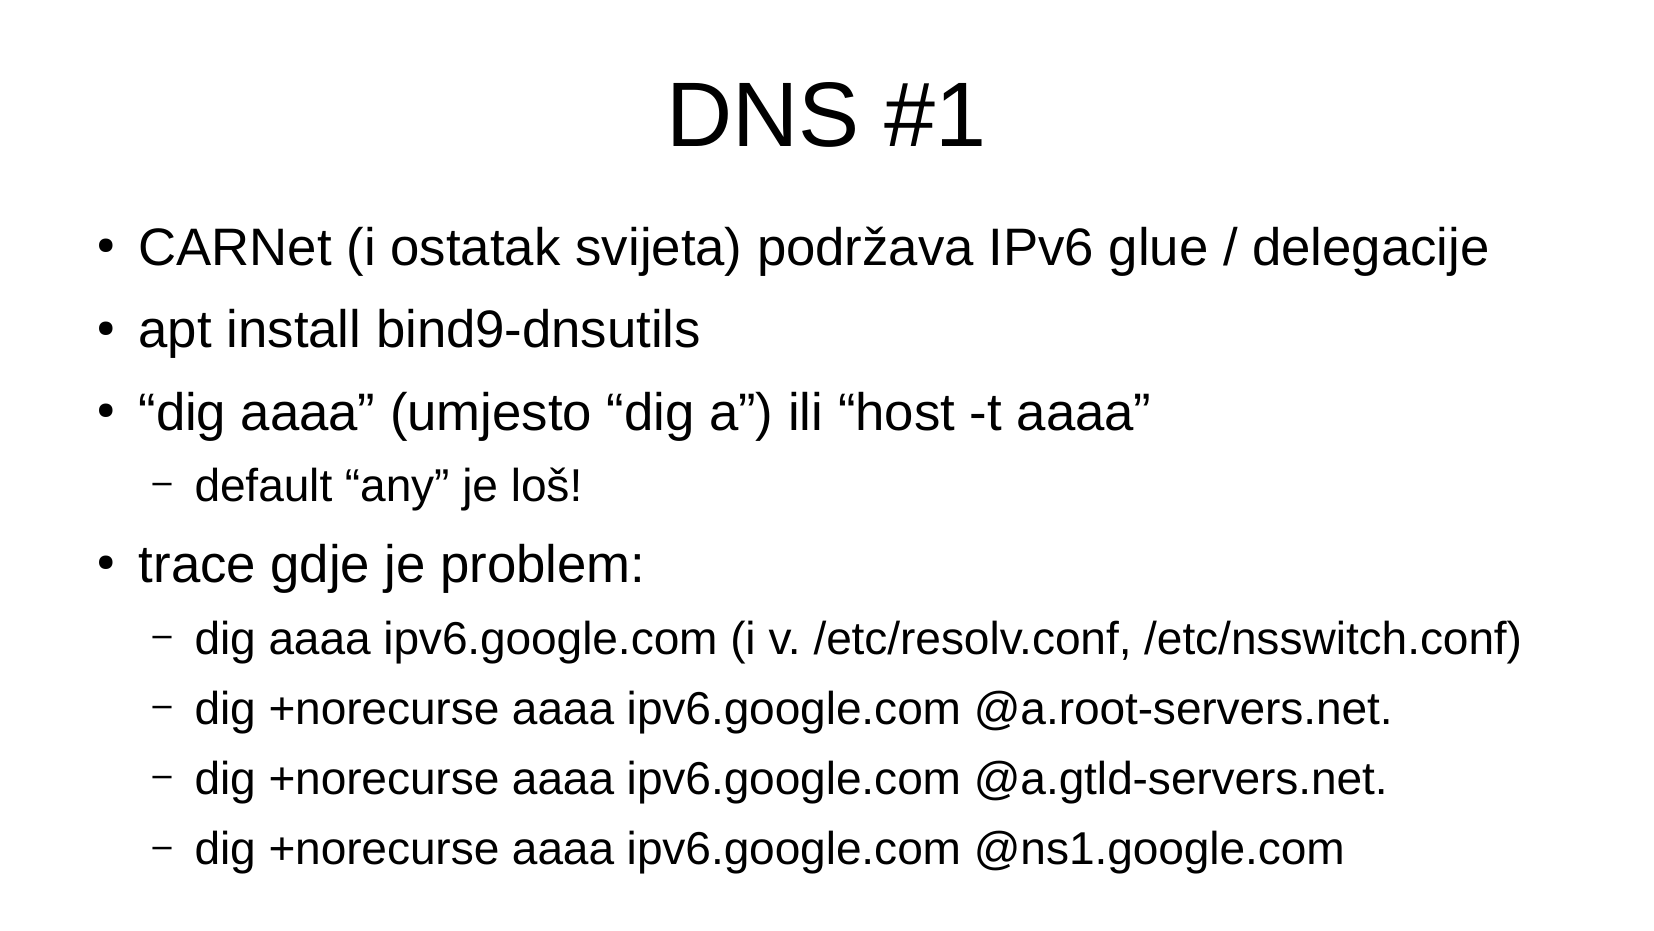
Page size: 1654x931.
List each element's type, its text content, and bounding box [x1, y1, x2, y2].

title DNS #1 [82, 37, 1571, 193]
list CARNet (i ostatak svijeta) podržava IPv6 glue / delegacije apt install bind9-dnsutils “dig aaaa” (umjesto “dig a”) ili “host -t aaaa” default “any” je loš! trace gdje je problem: dig aaaa ipv6.google.com (i v. /etc/resolv.conf, /etc/nsswitch.conf) dig +norecurse aaaa ipv6.google.com @a.root-servers.net. dig +norecurse aaaa ipv6.google.com @a.gtld-servers.net. dig +norecurse aaaa ipv6.google.com @ns1.google.com [82, 217, 1571, 886]
